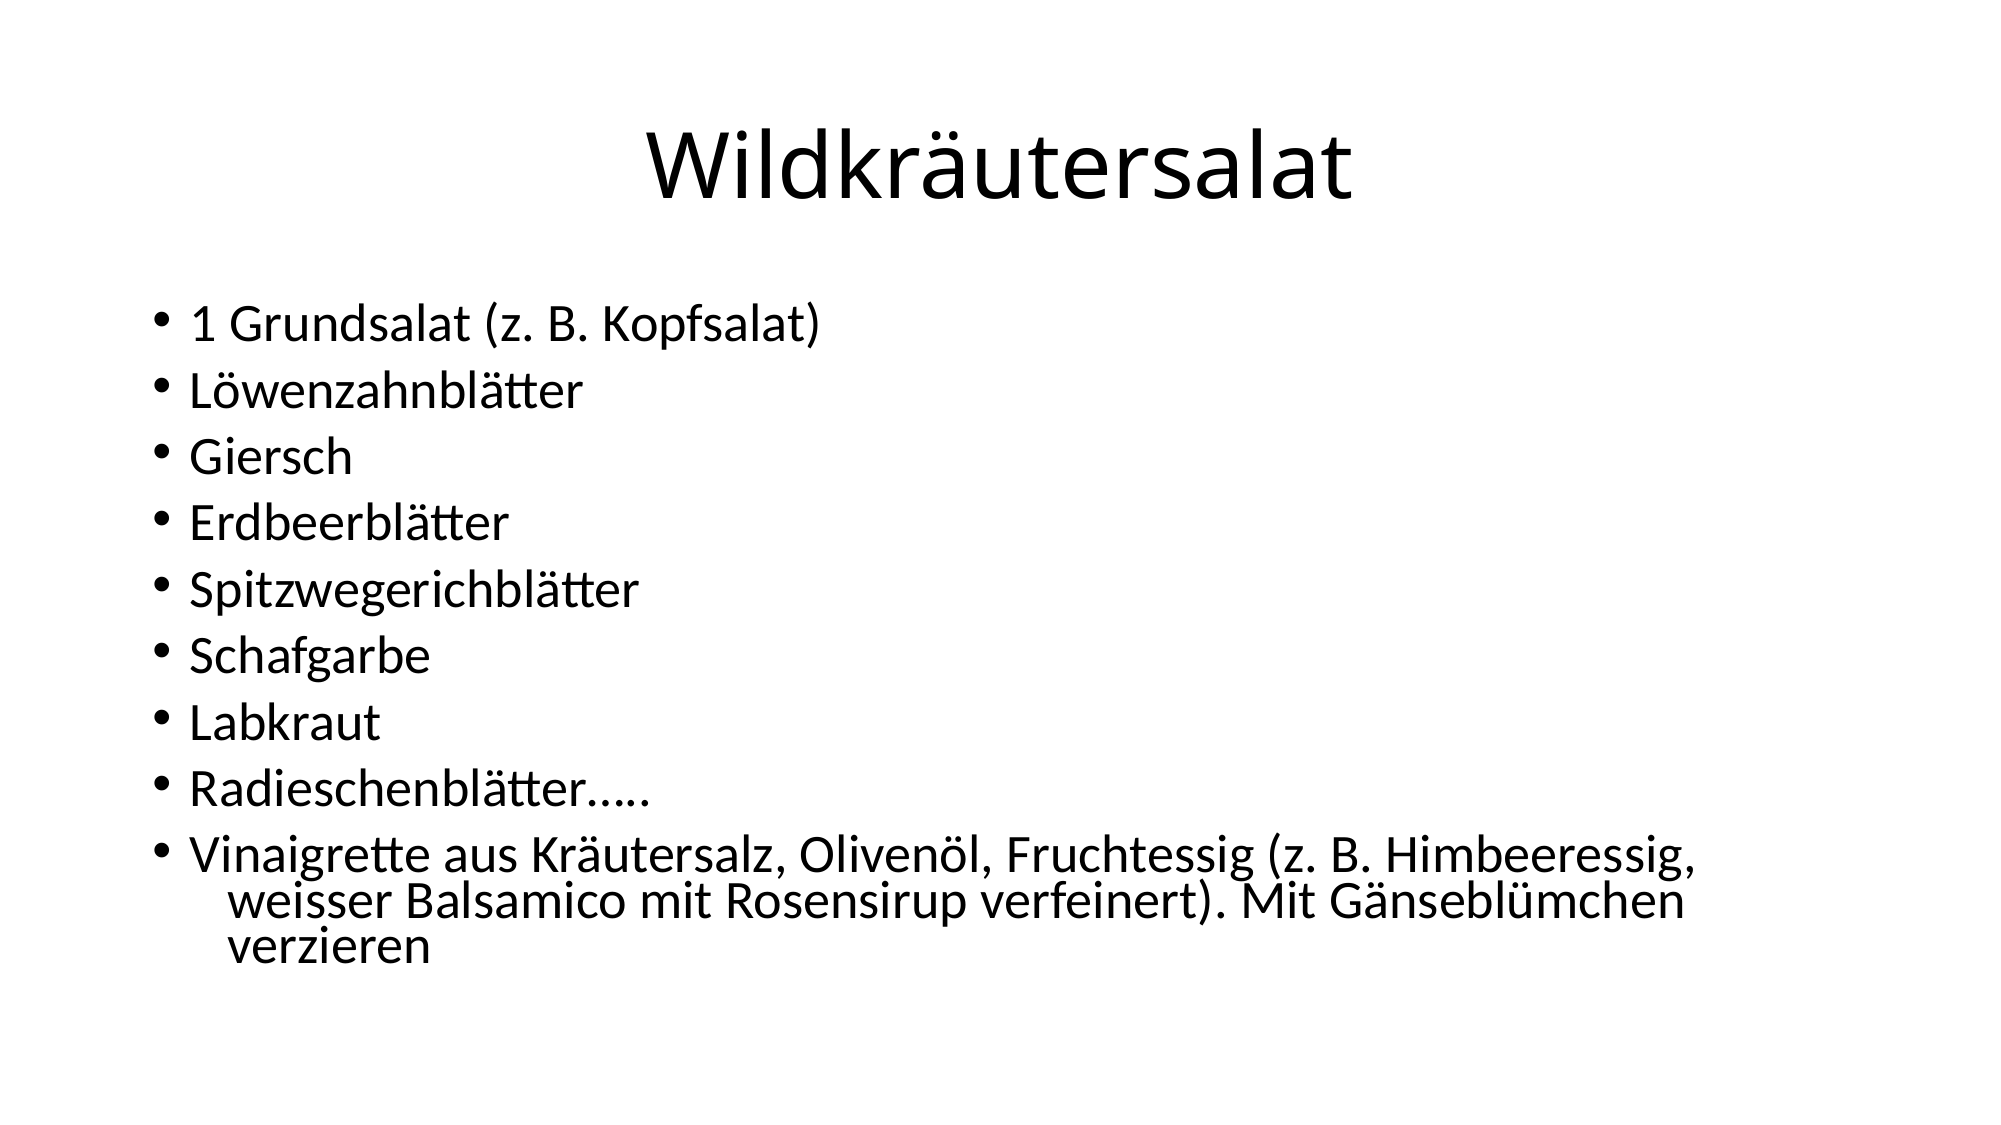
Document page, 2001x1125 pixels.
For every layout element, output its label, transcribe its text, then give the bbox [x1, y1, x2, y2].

title Wildkräutersalat [137, 59, 1863, 278]
list 1 Grundsalat (z. B. Kopfsalat) Löwenzahnblätter Giersch Erdbeerblätter Spitzwegerichblätter Schafgarbe Labkraut Radieschenblätter….. Vinaigrette aus Kräutersalz, Olivenöl, Fruchtessig (z. B. Himbeeressig, weisser Balsamico mit Rosensirup verfeinert). Mit Gänseblümchen verzieren [137, 297, 1863, 1012]
